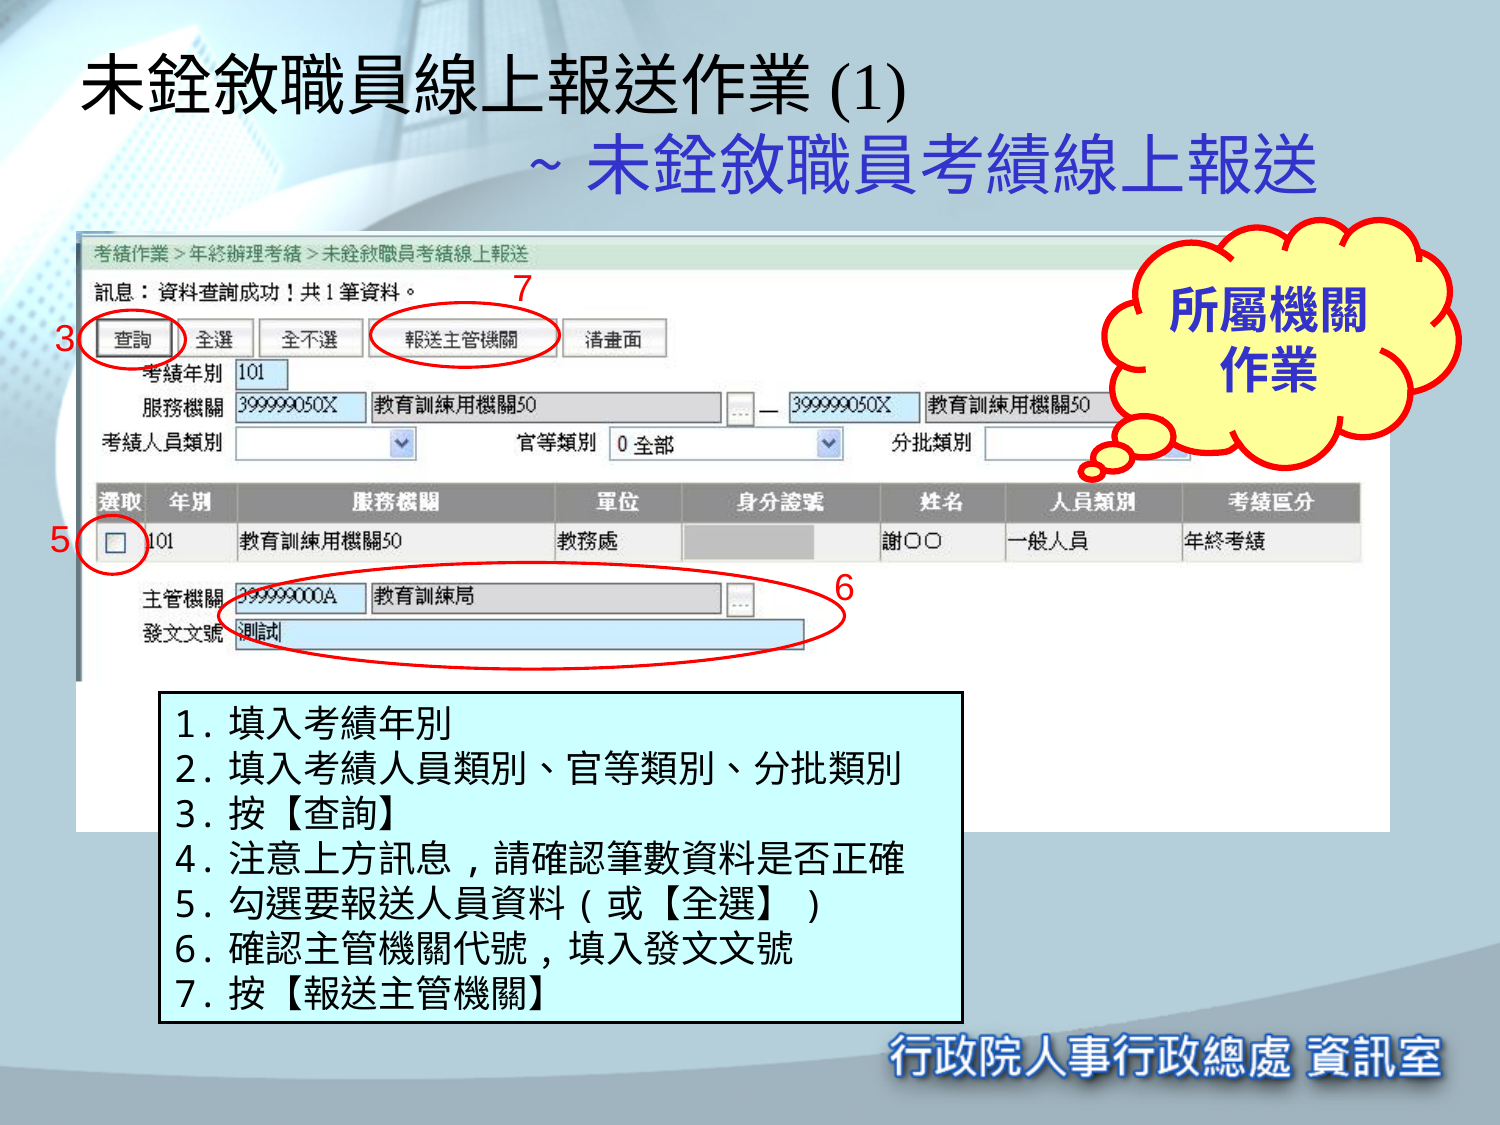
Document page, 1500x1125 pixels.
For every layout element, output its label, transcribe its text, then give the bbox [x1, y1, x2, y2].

text_box 7 [499, 264, 547, 310]
text_box 未銓敘職員線上報送作業(1) ~未銓敘職員考績線上報送 [64, 66, 1447, 179]
text_box 6 [820, 598, 837, 608]
text_box 6 [820, 562, 869, 608]
picture [0, 0, 1500, 1125]
text_box 1.填入考績年別 2.填入考績人員類別、官等類別、分批類別 3.按【查詢】 4.注意上方訊息,請確認筆數資料是否正確 5.勾選要報送人員資料(或【全選】) 6.確認主管機關代號,填入發文文號 7.按【報送主管機關】 [159, 692, 963, 1023]
text_box 3 [41, 314, 89, 360]
text_box 5 [36, 515, 84, 561]
text_box 所屬機關作業 [1080, 220, 1459, 480]
